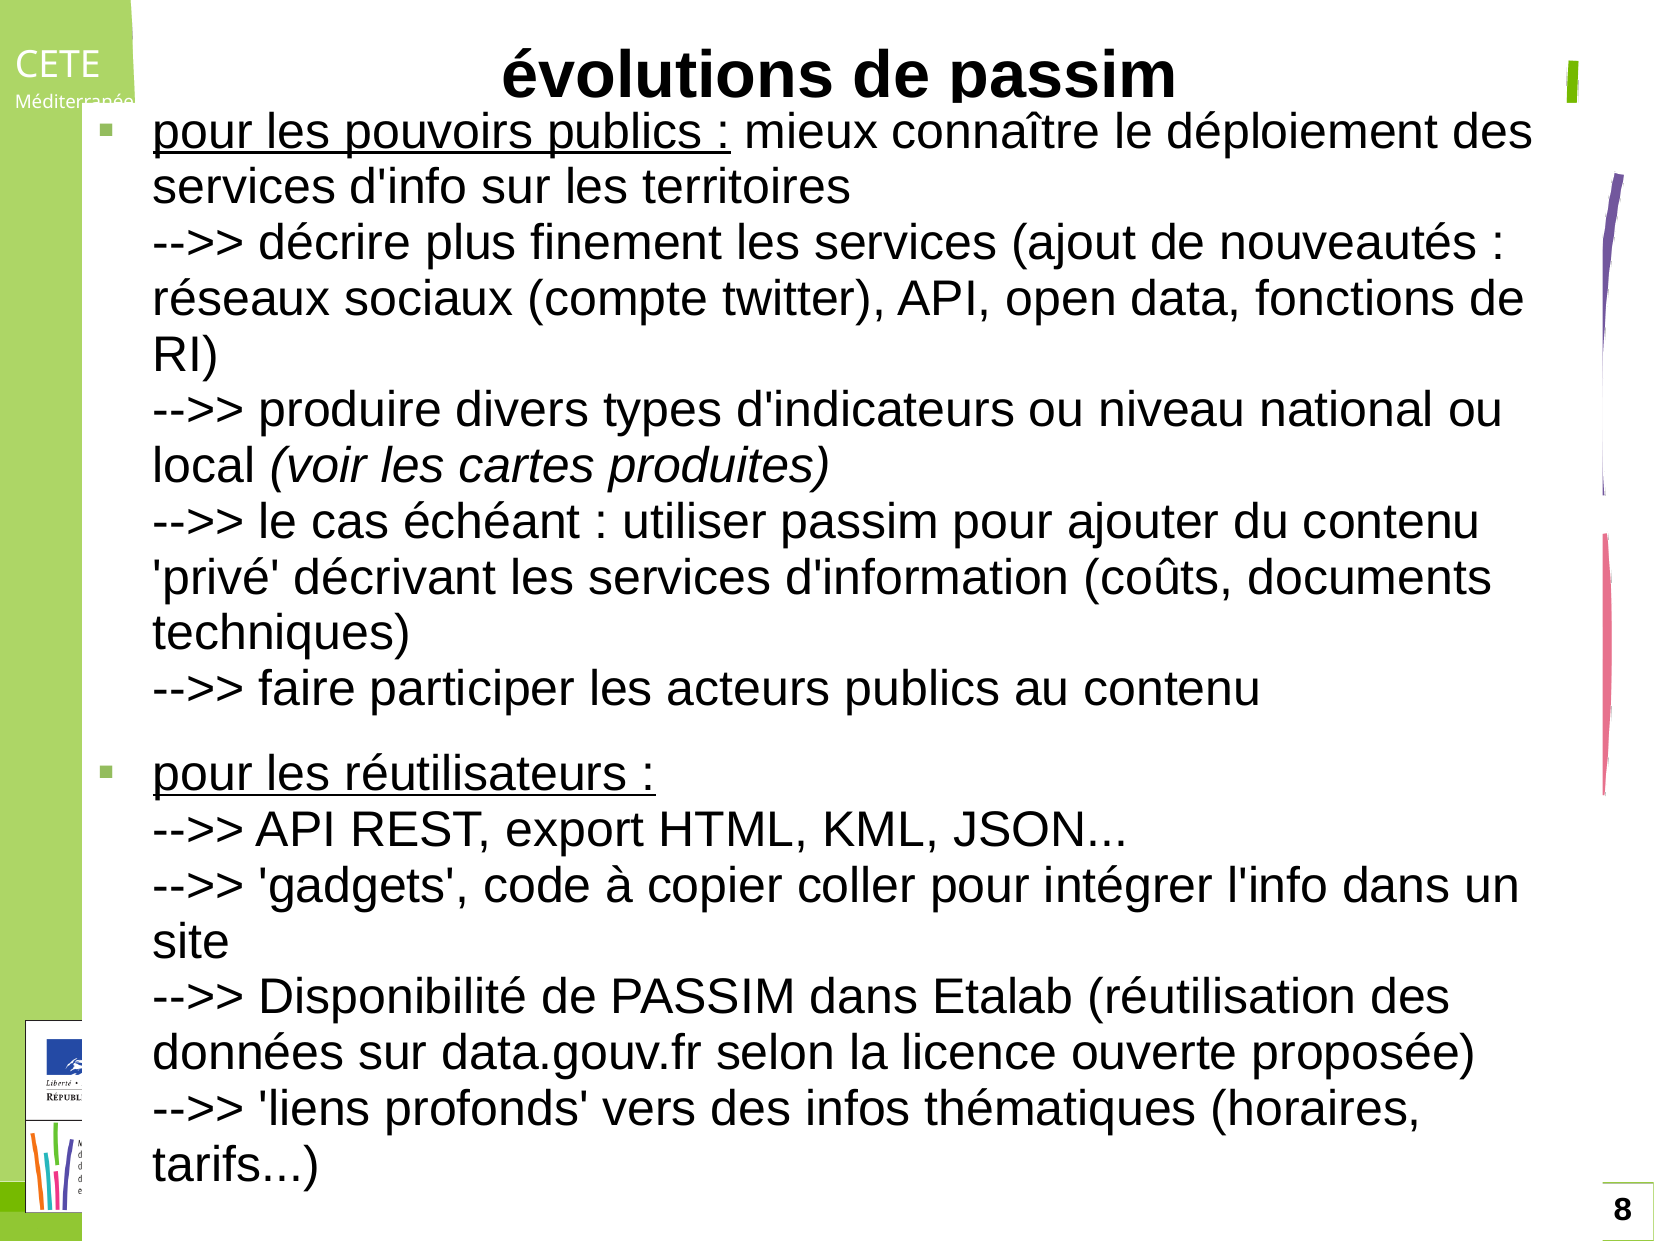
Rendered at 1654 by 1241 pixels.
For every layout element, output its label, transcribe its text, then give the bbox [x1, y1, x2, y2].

picture [0, 0, 1654, 1241]
text_box évolutions de passim [115, 37, 1583, 102]
text_box pour les pouvoirs publics : mieux connaître le déploiement des services d'info sur les territoires -->> décrire plus finement les services (ajout de nouveautés : réseaux sociaux (compte twitter), API, open data, fonctions de RI) -->> produire divers types d'indicateurs ou niveau national ou local (voir les cartes produites) -->> le cas échéant : utiliser passim pour ajouter du contenu 'privé' décrivant les services d'information (coûts, documents techniques) -->> faire participer les acteurs publics au contenu pour les réutilisateurs : -->> API REST, export HTML, KML, JSON... -->> 'gadgets', code à copier coller pour intégrer l'info dans un site -->> Disponibilité de PASSIM dans Etalab (réutilisation des données sur data.gouv.fr selon la licence ouverte proposée) -->> 'liens profonds' vers des infos thématiques (horaires, tarifs...) [82, 102, 1603, 1241]
